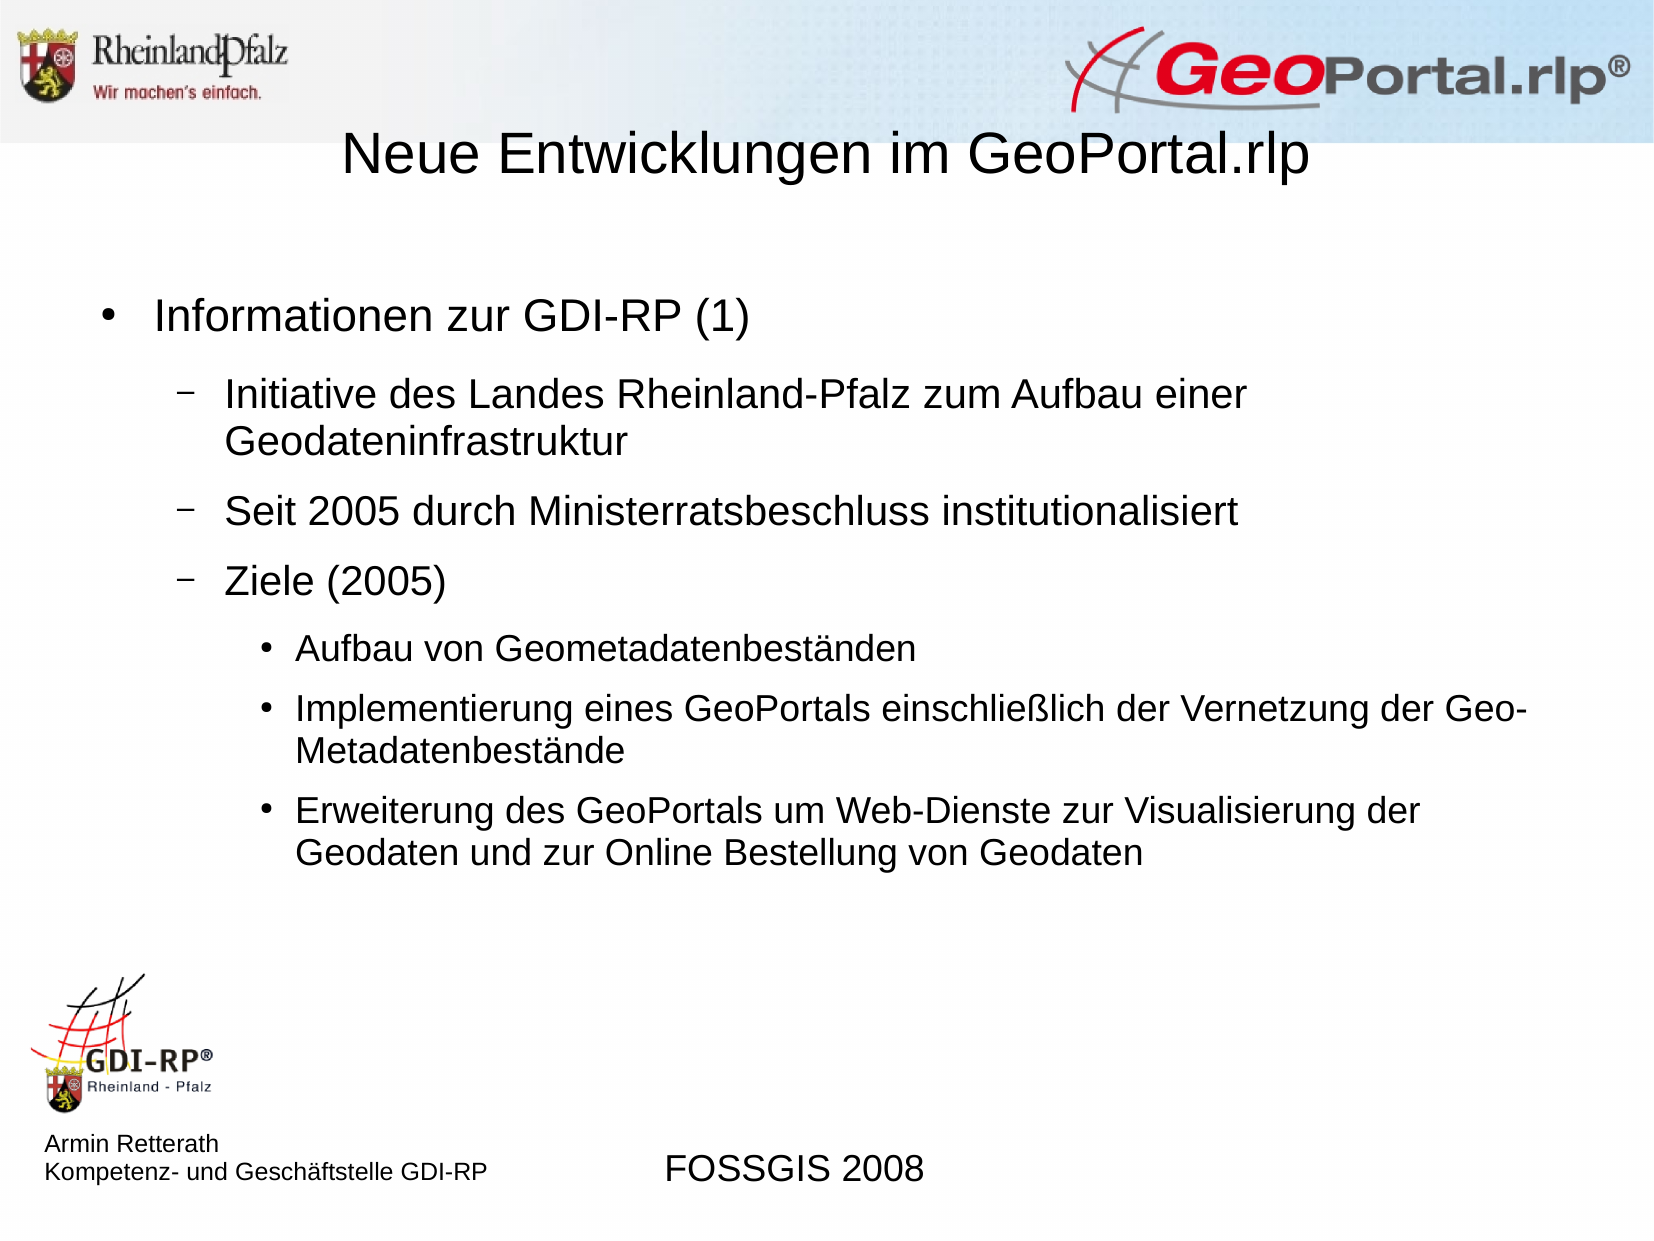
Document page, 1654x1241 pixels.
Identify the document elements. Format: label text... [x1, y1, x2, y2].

list Informationen zur GDI-RP (1) Initiative des Landes Rheinland-Pfalz zum Aufbau einer Geodateninfrastruktur Seit 2005 durch Ministerratsbeschluss institutionalisiert Ziele (2005) Aufbau von Geometadatenbeständen Implementierung eines GeoPortals einschließlich der Vernetzung der Geo-Metadatenbestände Erweiterung des GeoPortals um Web-Dienste zur Visualisierung der Geodaten und zur Online Bestellung von Geodaten [82, 290, 1571, 1094]
title Neue Entwicklungen im GeoPortal.rlp [82, 49, 1571, 257]
picture [0, 0, 1654, 1241]
